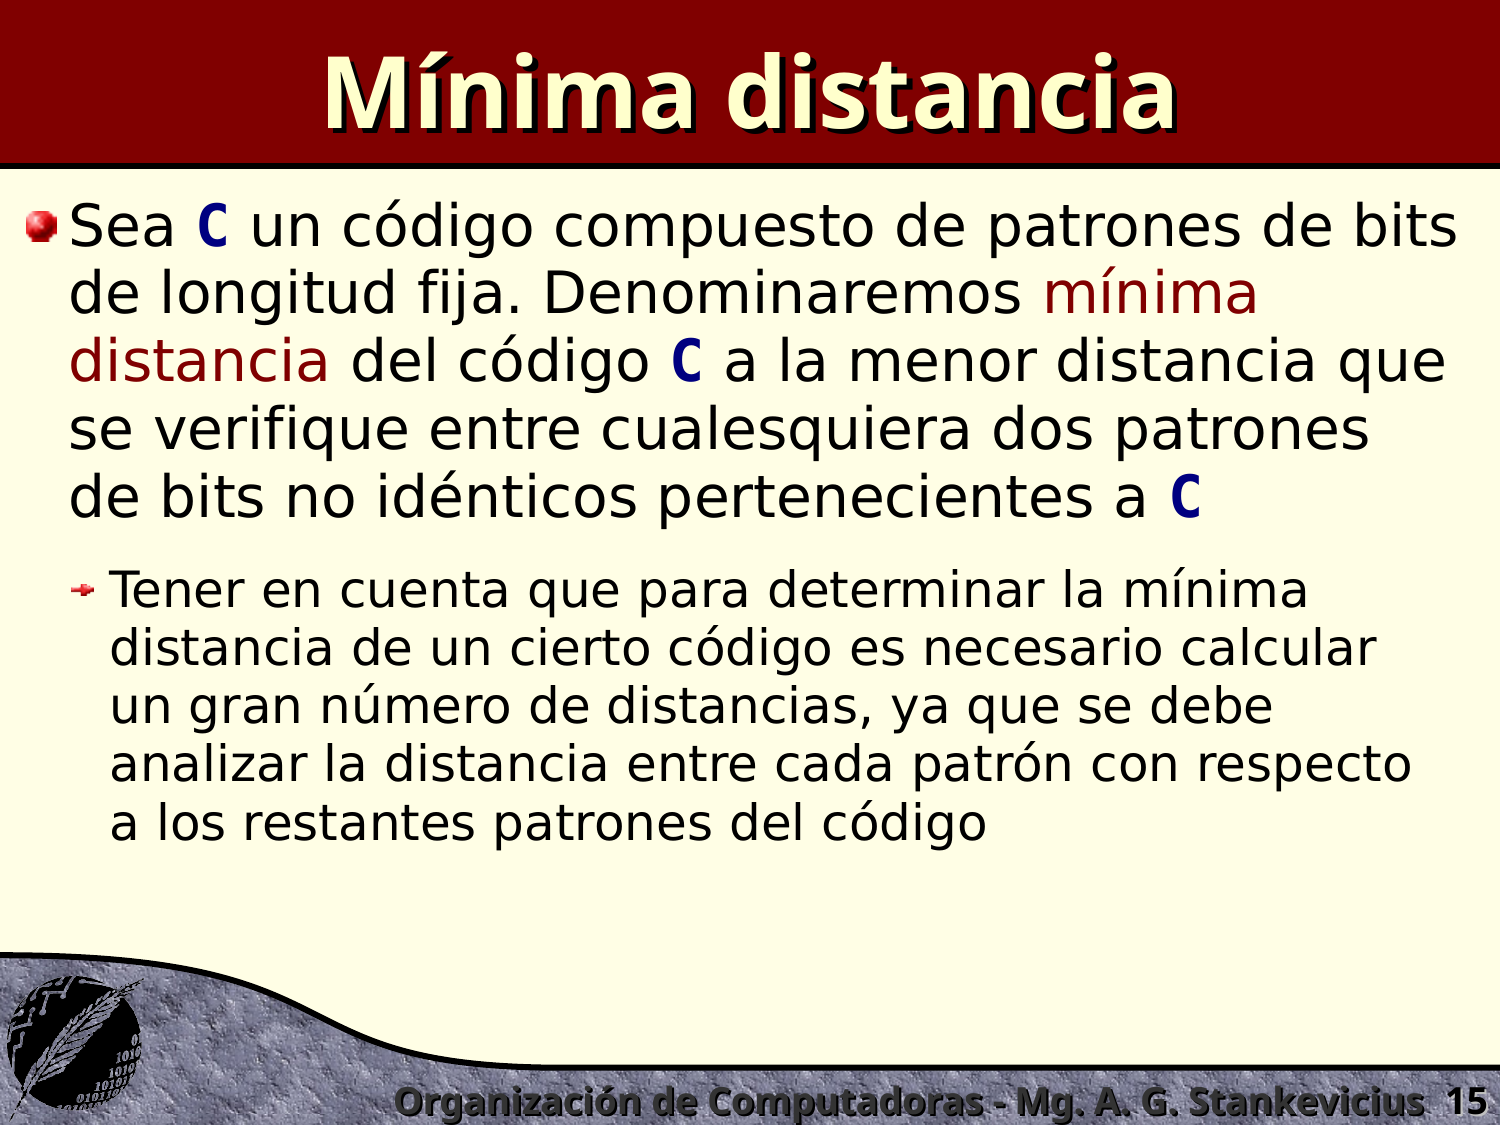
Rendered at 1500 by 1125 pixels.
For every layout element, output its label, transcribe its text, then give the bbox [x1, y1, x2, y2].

title Mínima distancia [15, 5, 1485, 160]
list Sea C un código compuesto de patrones de bits de longitud fija. Denominaremos mínima distancia del código C a la menor distancia que se verifique entre cualesquiera dos patrones de bits no idénticos pertenecientes a C Tener en cuenta que para determinar la mínima distancia de un cierto código es necesario calcular un gran número de distancias, ya que se debe analizar la distancia entre cada patrón con respecto a los restantes patrones del código [11, 192, 1486, 935]
picture [802, 1100, 806, 1110]
picture [0, 959, 1500, 1125]
picture [448, 1100, 455, 1110]
picture [1058, 1100, 1065, 1110]
